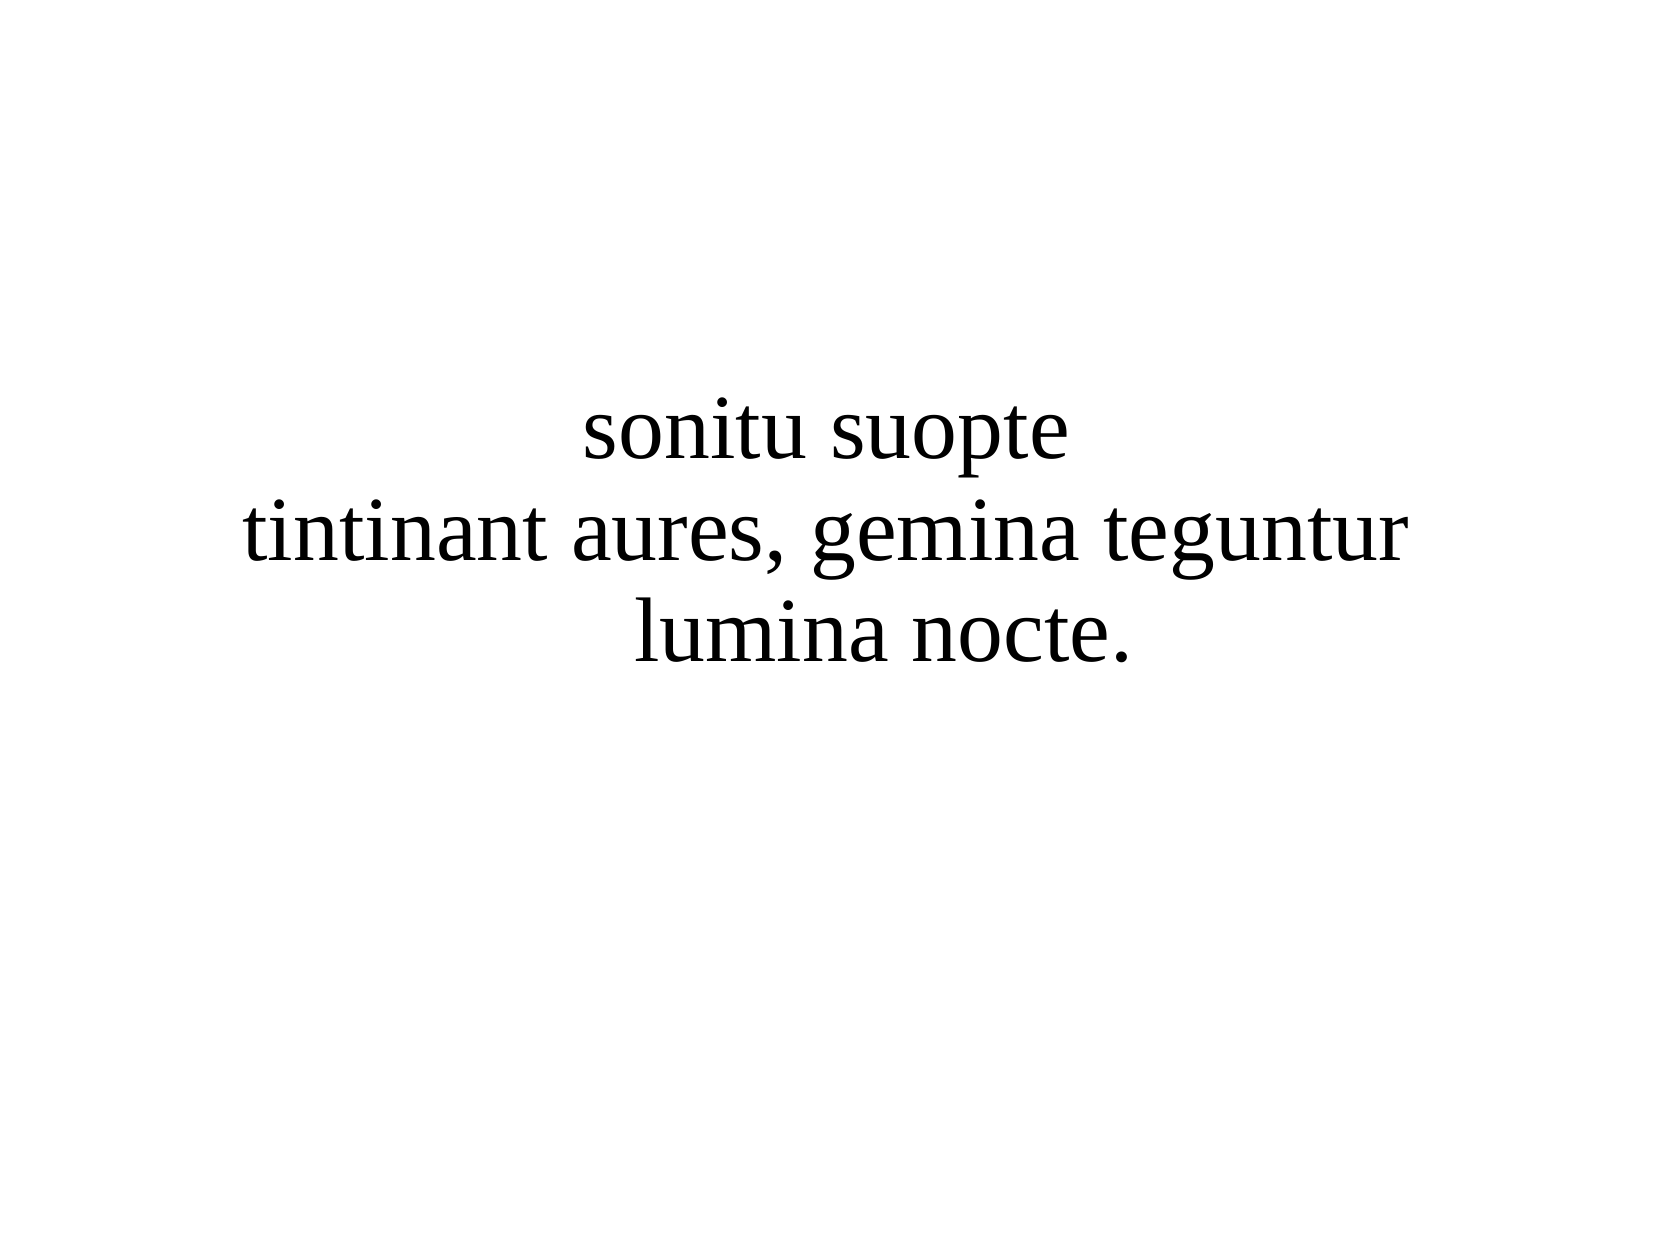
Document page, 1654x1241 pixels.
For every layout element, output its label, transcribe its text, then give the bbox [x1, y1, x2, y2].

subtitle sonitu suopte tintinant aures, gemina teguntur lumina nocte. [82, 49, 1571, 1010]
